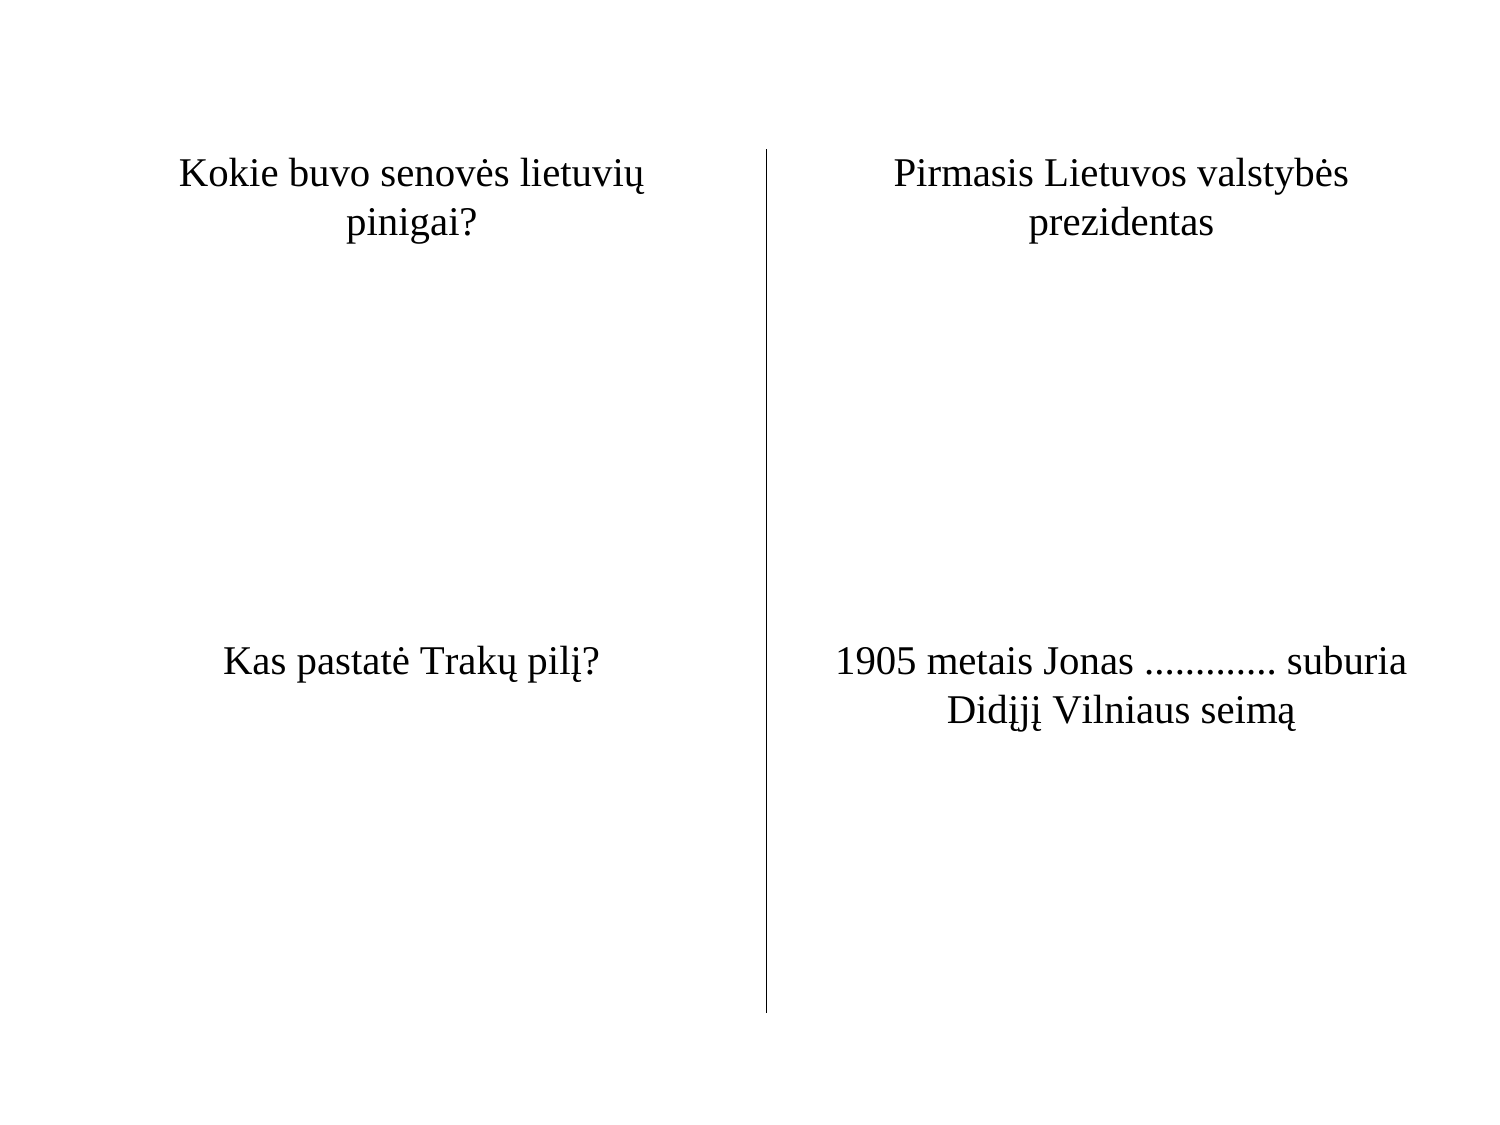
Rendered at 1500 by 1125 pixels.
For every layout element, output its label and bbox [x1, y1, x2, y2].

picture [112, 149, 1424, 1016]
